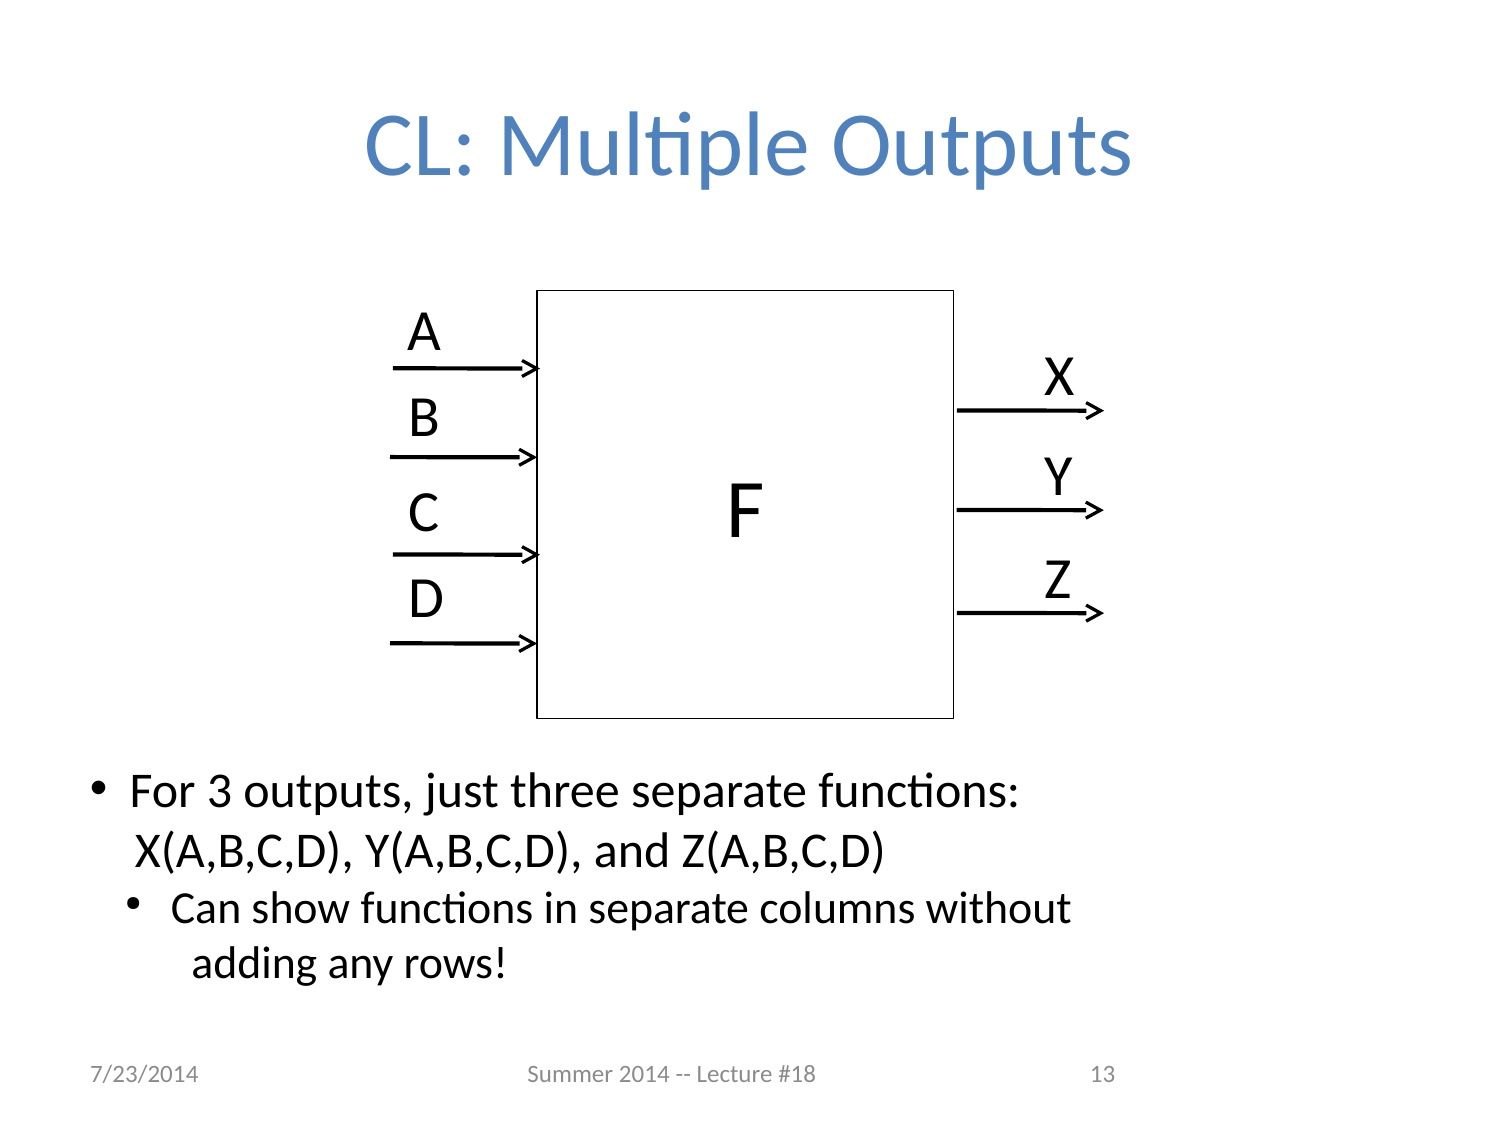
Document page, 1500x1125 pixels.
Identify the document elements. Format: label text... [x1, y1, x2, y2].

footer Summer 2014 -- Lecture #18 [512, 1042, 988, 1103]
title CL: Multiple Outputs [75, 45, 1425, 233]
slide_number 7/23/2014 [75, 1042, 425, 1103]
text_box D [393, 551, 459, 637]
text_box Y [1029, 429, 1088, 515]
text_box B [394, 371, 456, 457]
slide_number <number> [1074, 1042, 1425, 1103]
text_box For 3 outputs, just three separate functions: X(A,B,C,D), Y(A,B,C,D), and Z(A,B,C,D) Can show functions in separate columns without adding any rows! [74, 749, 1425, 995]
text_box F [537, 290, 954, 719]
text_box Z [1029, 532, 1087, 618]
text_box A [393, 285, 457, 370]
text_box X [1029, 329, 1090, 415]
text_box C [393, 465, 455, 551]
